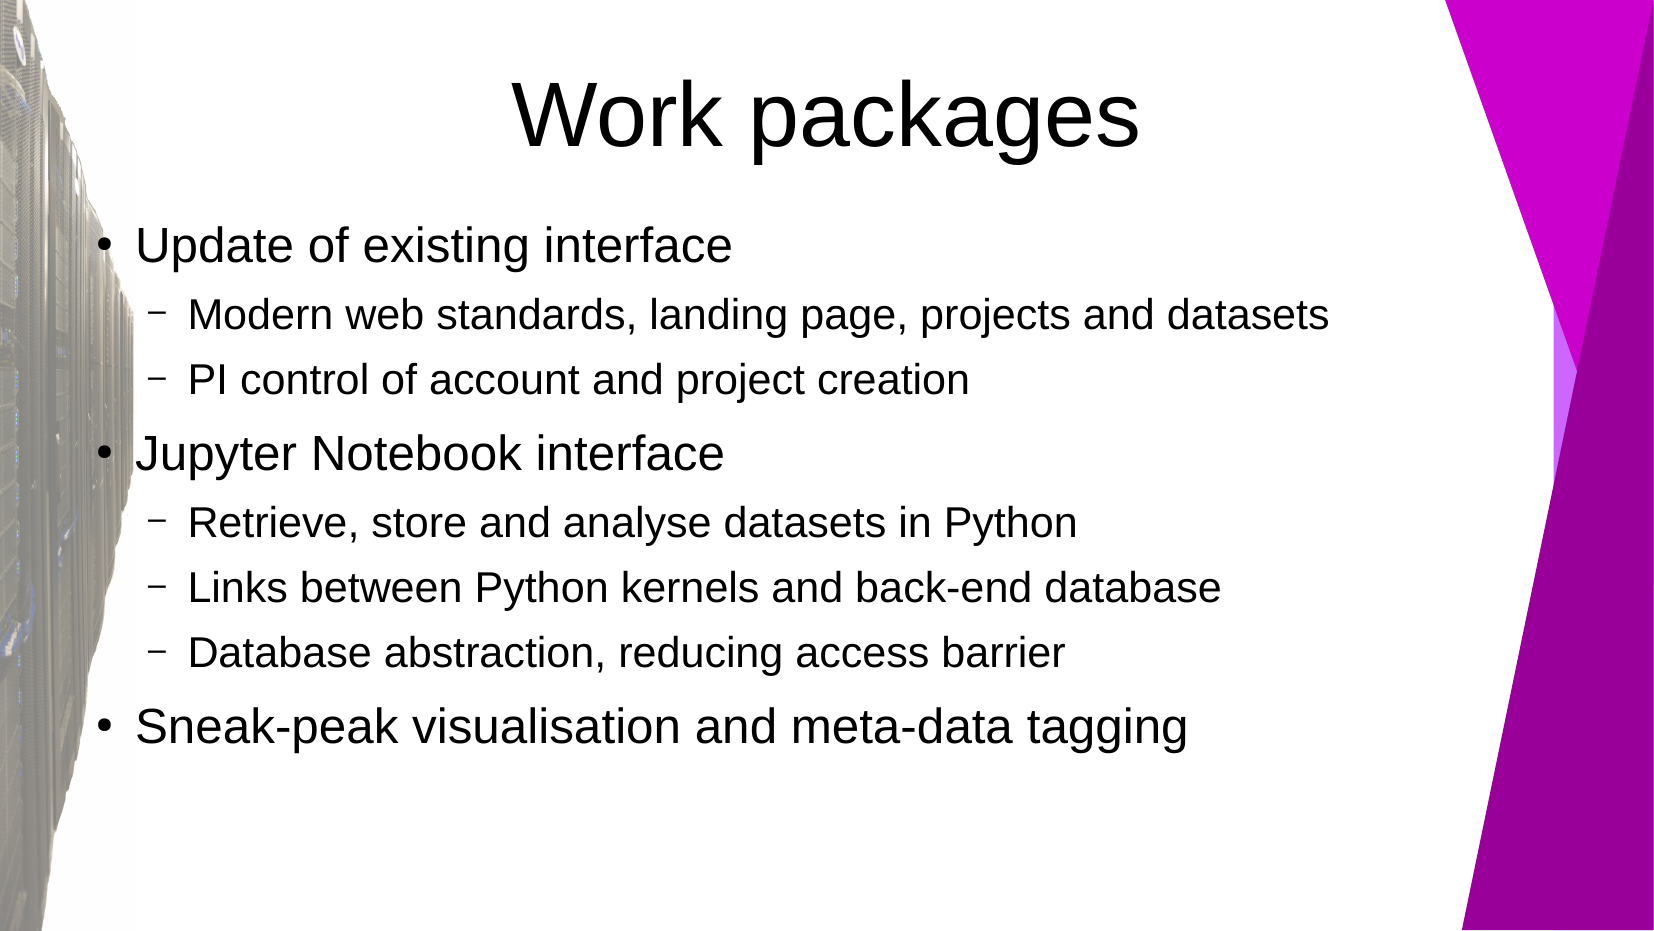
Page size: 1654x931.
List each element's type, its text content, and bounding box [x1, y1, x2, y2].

title Work packages [82, 37, 1571, 193]
picture [0, 0, 137, 931]
list Update of existing interface Modern web standards, landing page, projects and datasets PI control of account and project creation Jupyter Notebook interface Retrieve, store and analyse datasets in Python Links between Python kernels and back-end database Database abstraction, reducing access barrier Sneak-peak visualisation and meta-data tagging [82, 217, 1571, 758]
